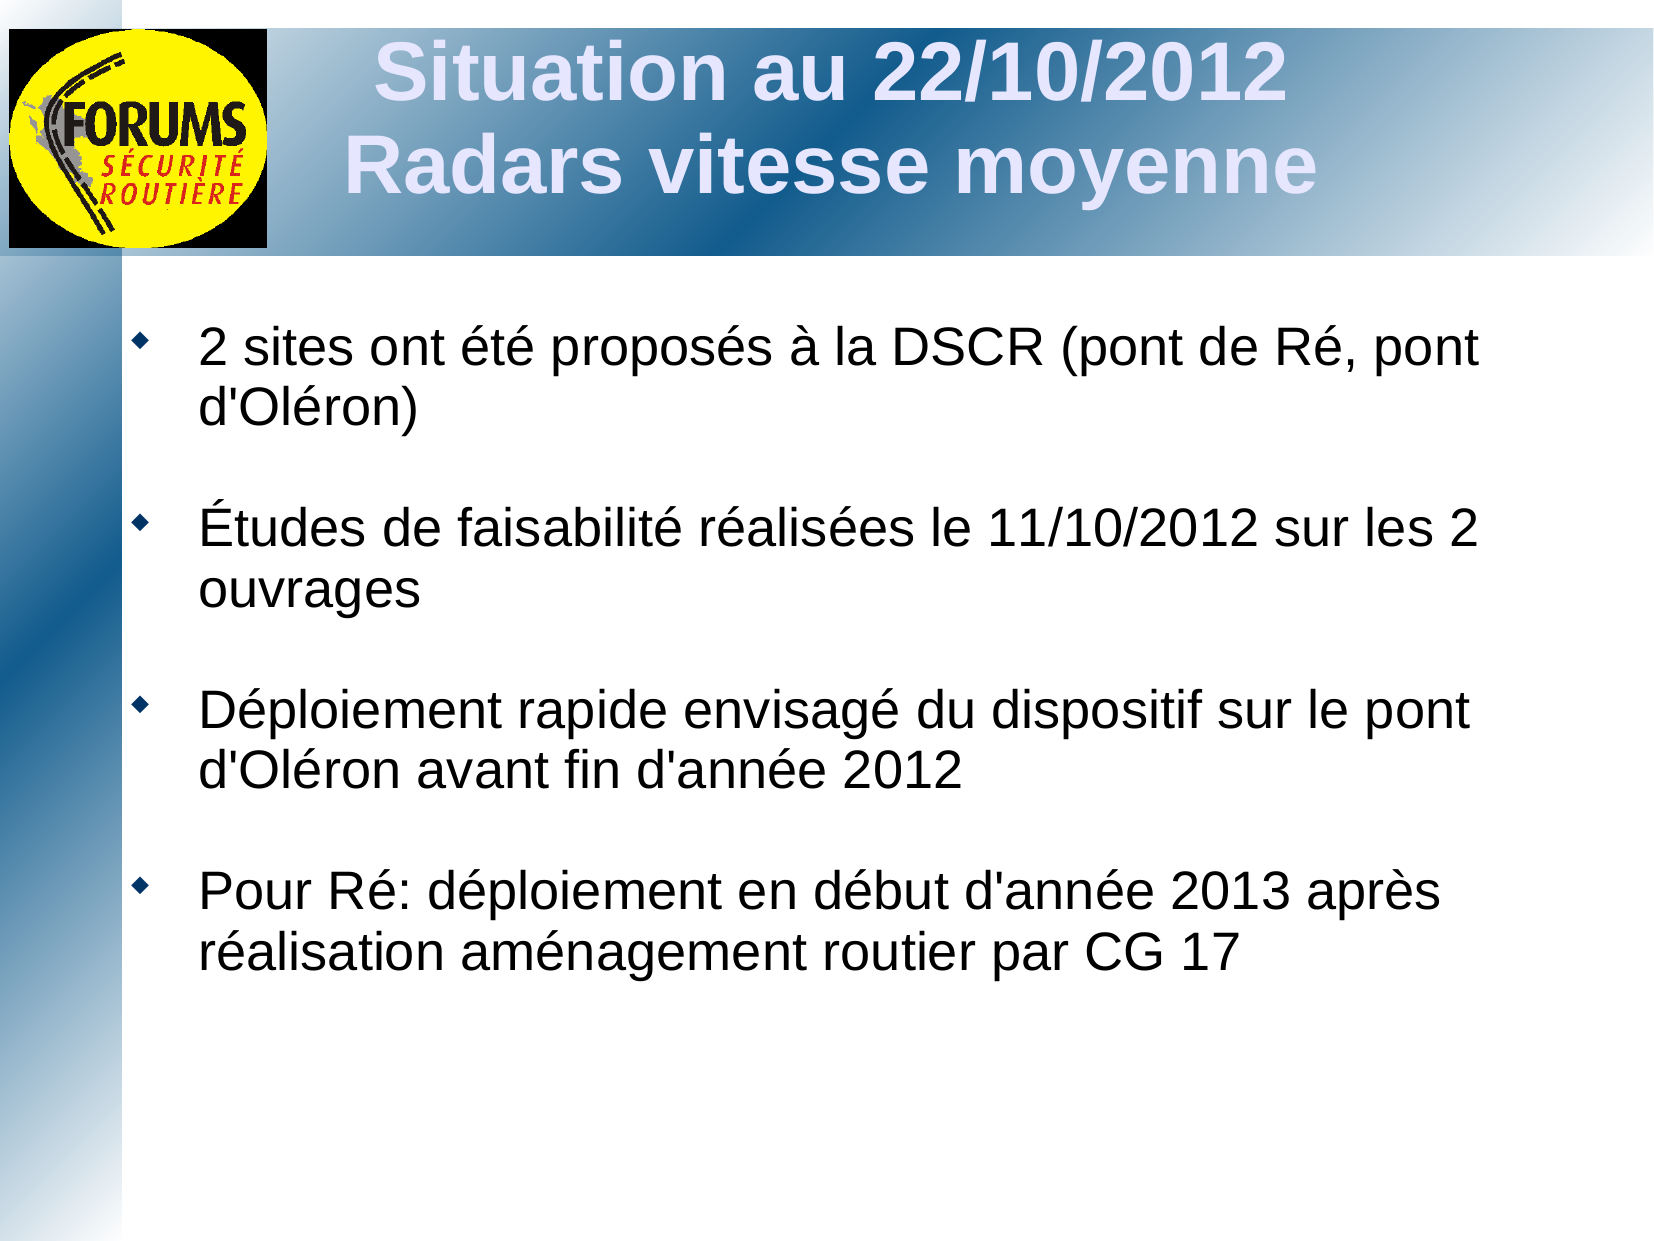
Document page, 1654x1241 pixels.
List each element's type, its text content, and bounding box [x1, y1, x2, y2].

list 2 sites ont été proposés à la DSCR (pont de Ré, pont d'Oléron) Études de faisabilité réalisées le 11/10/2012 sur les 2 ouvrages Déploiement rapide envisagé du dispositif sur le pont d'Oléron avant fin d'année 2012 Pour Ré: déploiement en début d'année 2013 après réalisation aménagement routier par CG 17 [127, 316, 1603, 1159]
title Situation au 22/10/2012 Radars vitesse moyenne [125, 25, 1538, 212]
picture [9, 29, 267, 249]
